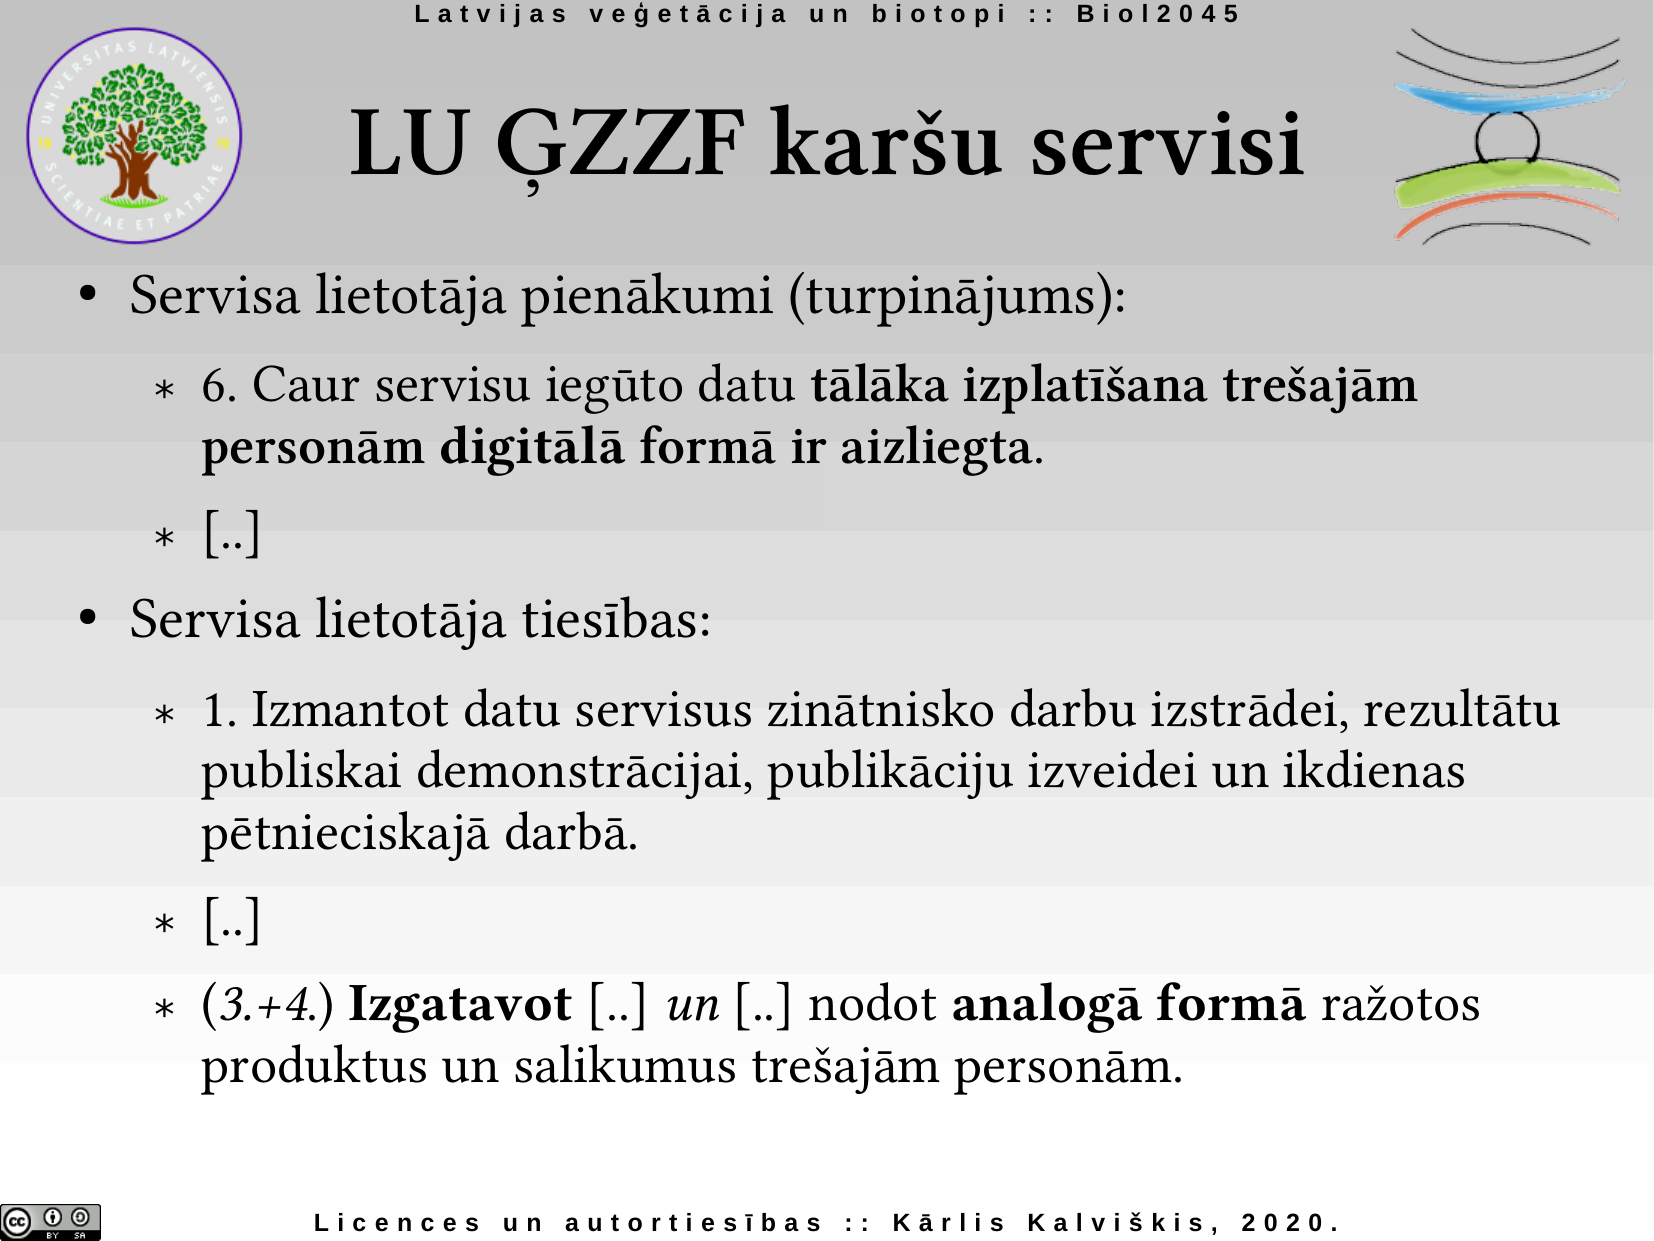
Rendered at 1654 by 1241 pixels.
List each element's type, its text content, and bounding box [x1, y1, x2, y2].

title LU ĢZZF karšu servisi [247, 37, 1393, 246]
picture [0, 0, 1654, 1241]
list Servisa lietotāja pienākumi (turpinājums): 6. Caur servisu iegūto datu tālāka izplatīšana trešajām personām digitālā formā ir aizliegta. [..] Servisa lietotāja tiesības: 1. Izmantot datu servisus zinātnisko darbu izstrādei, rezultātu publiskai demonstrācijai, publikāciju izveidei un ikdienas pētnieciskajā darbā. [..] (3.+4.) Izgatavot [..] un [..] nodot analogā formā ražotos produktus un salikumus trešajām personām. [59, 261, 1596, 1096]
